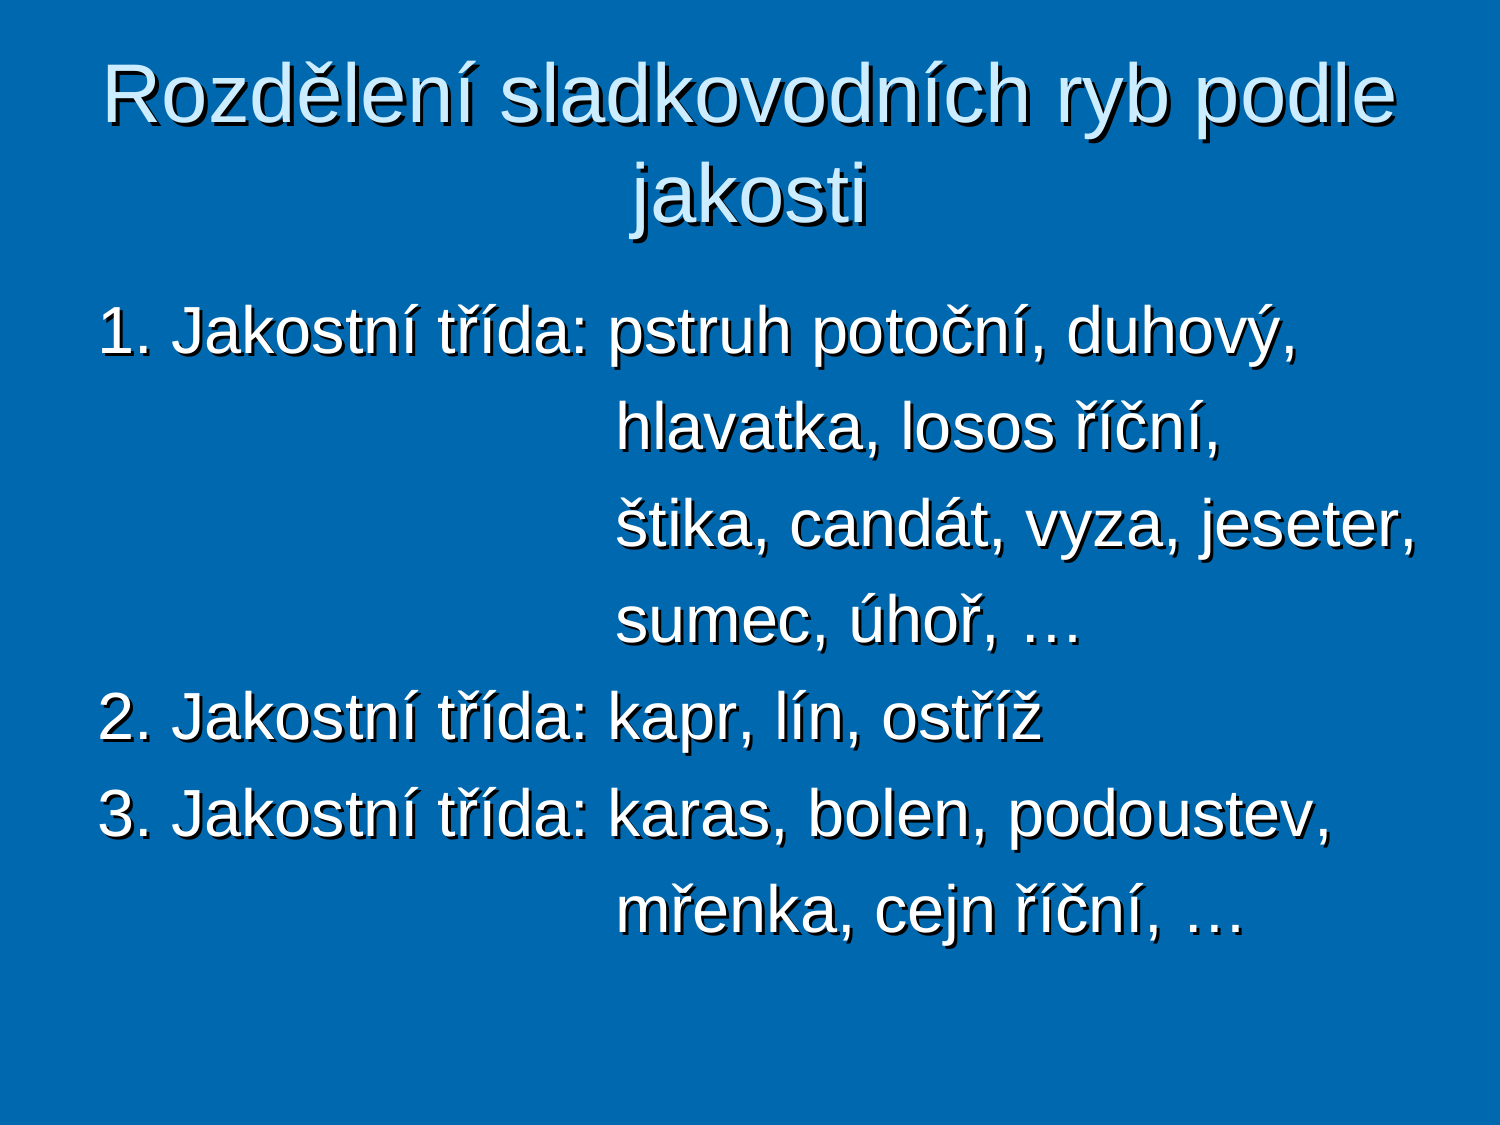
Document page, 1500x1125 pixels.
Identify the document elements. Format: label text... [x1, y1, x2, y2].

list 1. Jakostní třída: pstruh potoční, duhový, hlavatka, losos říční, štika, candát, vyza, jeseter, sumec, úhoř, … 2. Jakostní třída: kapr, lín, ostříž 3. Jakostní třída: karas, bolen, podoustev, mřenka, cejn říční, … [82, 278, 1459, 1022]
title Rozdělení sladkovodních ryb podle jakosti [75, 31, 1426, 247]
